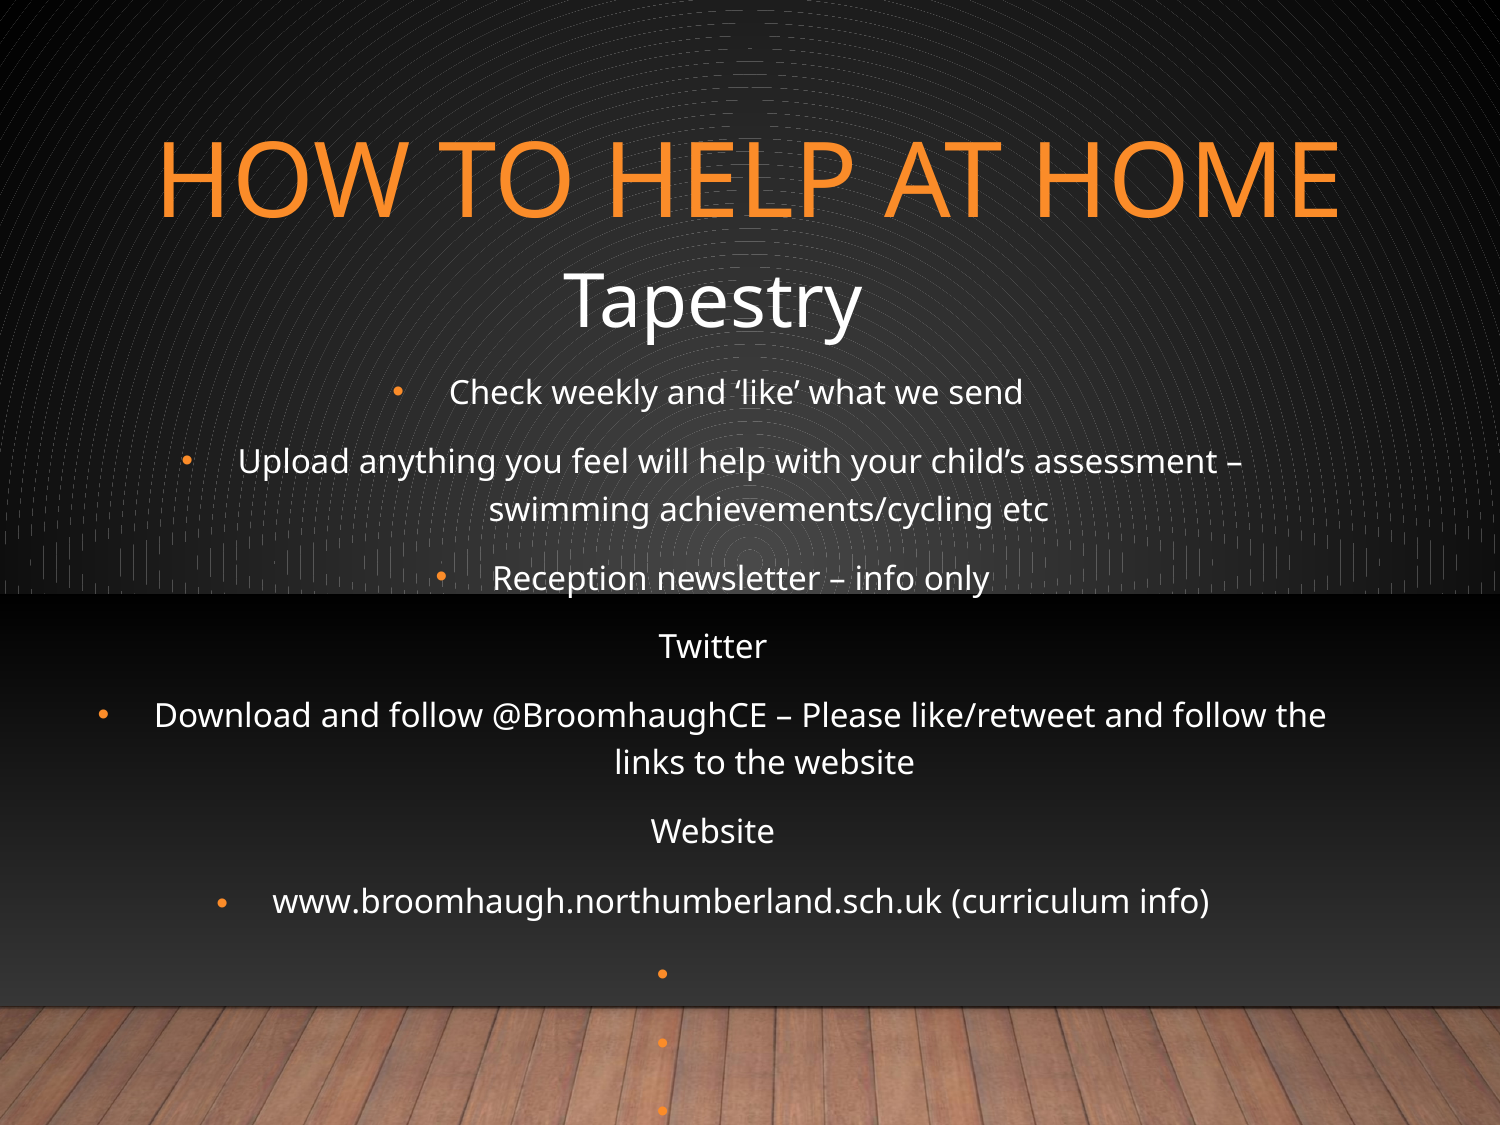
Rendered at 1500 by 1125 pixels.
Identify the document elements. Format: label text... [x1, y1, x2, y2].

subtitle Tapestry Check weekly and ‘like’ what we send Upload anything you feel will help with your child’s assessment – swimming achievements/cycling etc Reception newsletter – info only Twitter Download and follow @BroomhaughCE – Please like/retweet and follow the links to the website Website www.broomhaugh.northumberland.sch.uk (curriculum info) [81, 219, 1345, 1125]
title How to help at home [112, 117, 1388, 240]
